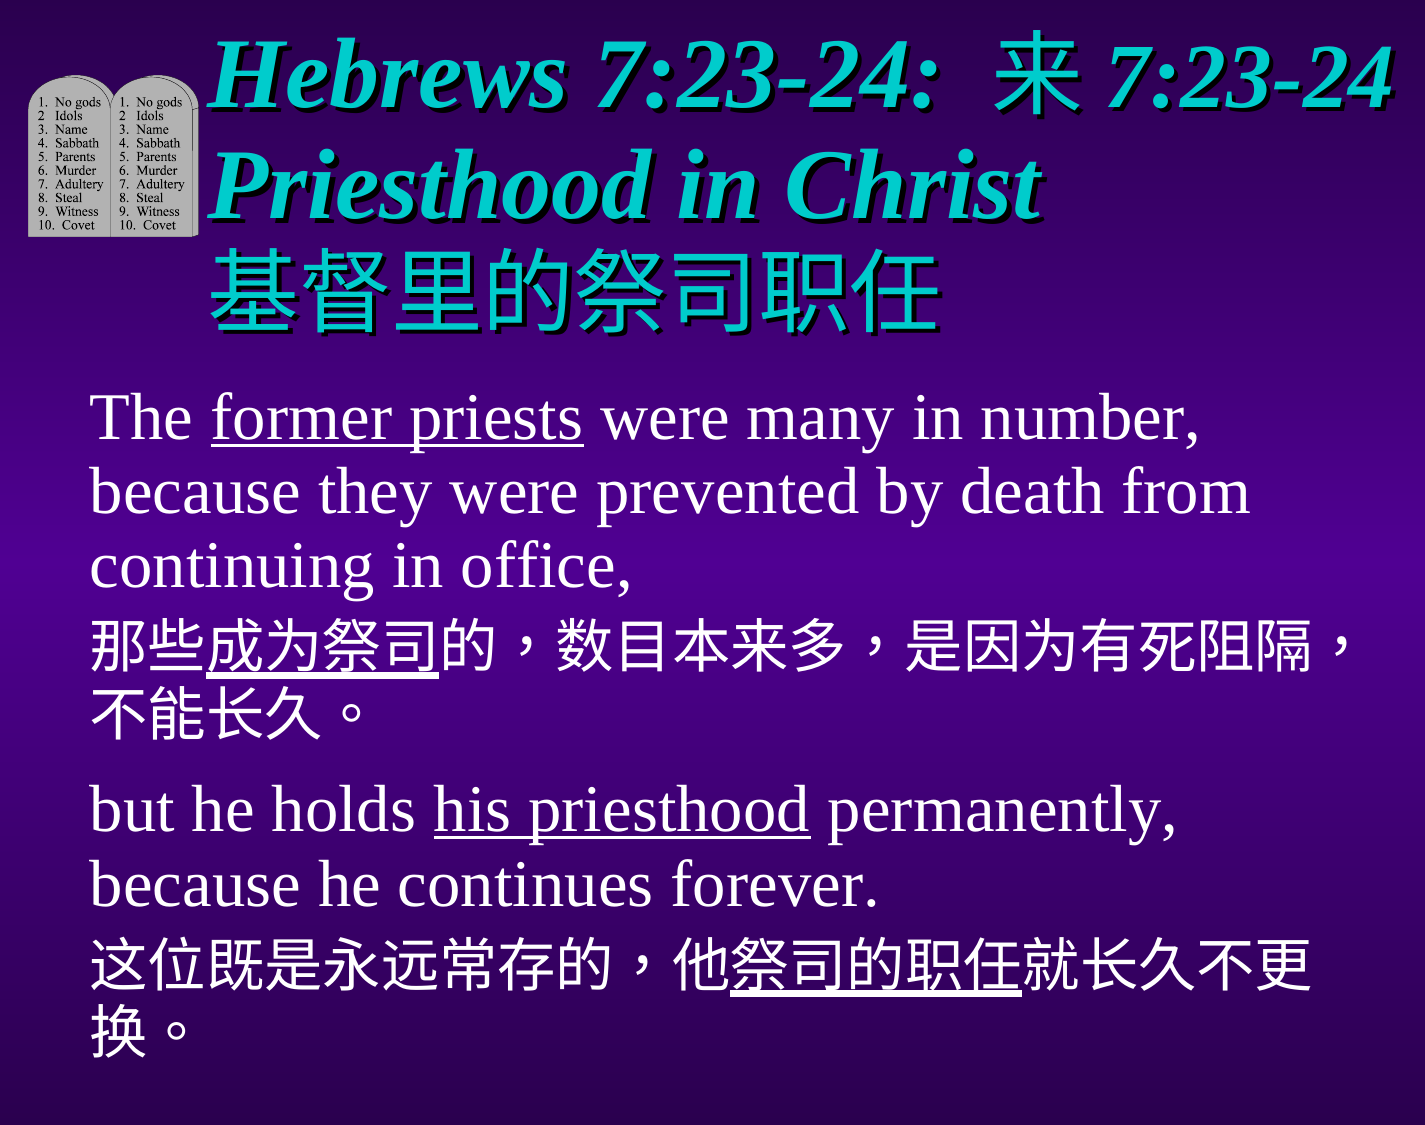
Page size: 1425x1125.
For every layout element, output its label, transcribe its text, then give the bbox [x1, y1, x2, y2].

text_box The former priests were many in number, because they were prevented by death from continuing in office, 那些成为祭司的，数目本来多，是因为有死阻隔，不能长久。 but he holds his priesthood permanently, because he continues forever. 这位既是永远常存的，他祭司的职任就长久不更换。 [75, 372, 1388, 1078]
title Hebrews 7:23-24: 来7:23-24 Priesthood in Christ 基督里的祭司职任 [193, 11, 1425, 355]
